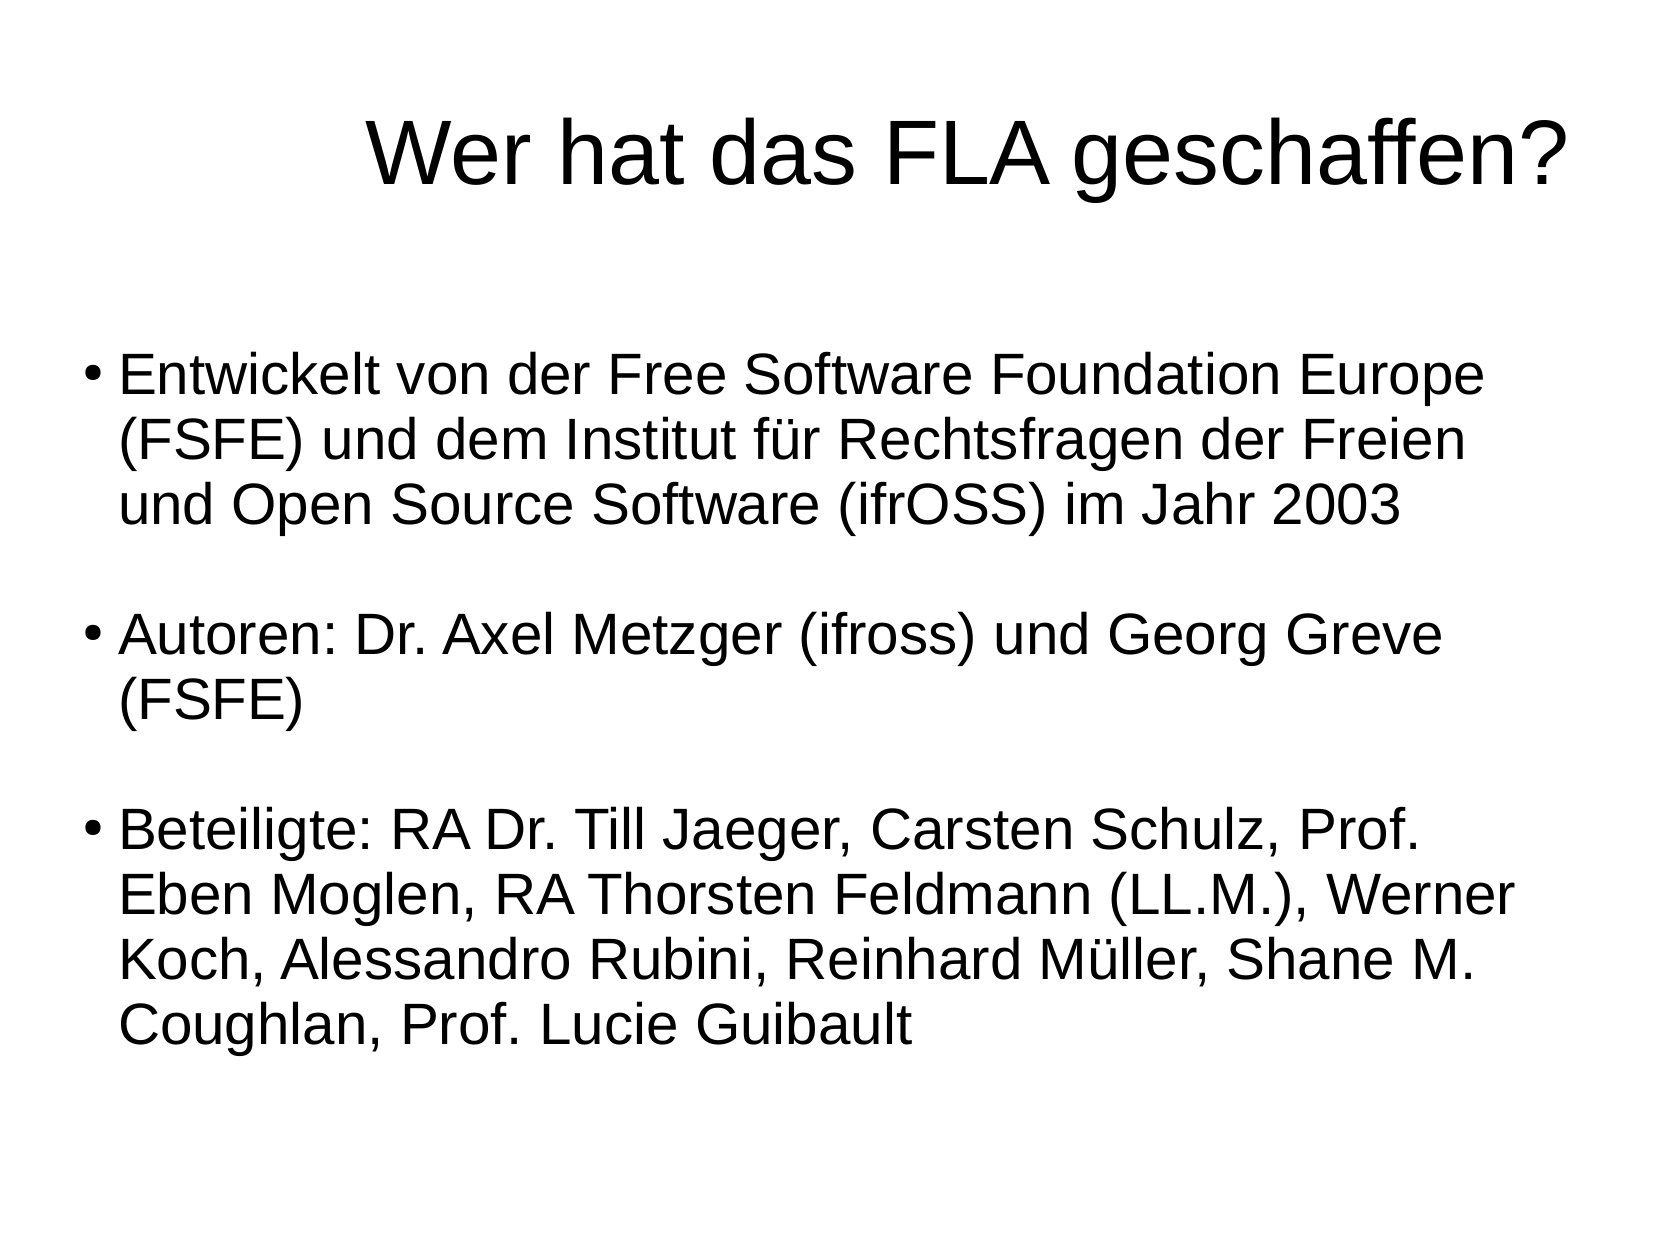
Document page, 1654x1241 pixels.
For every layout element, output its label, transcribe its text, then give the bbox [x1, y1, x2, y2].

title Wer hat das FLA geschaffen? [82, 56, 1571, 250]
subtitle Entwickelt von der Free Software Foundation Europe (FSFE) und dem Institut für Rechtsfragen der Freien und Open Source Software (ifrOSS) im Jahr 2003 Autoren: Dr. Axel Metzger (ifross) und Georg Greve (FSFE) Beteiligte: RA Dr. Till Jaeger, Carsten Schulz, Prof. Eben Moglen, RA Thorsten Feldmann (LL.M.), Werner Koch, Alessandro Rubini, Reinhard Müller, Shane M. Coughlan, Prof. Lucie Guibault [82, 297, 1571, 1102]
